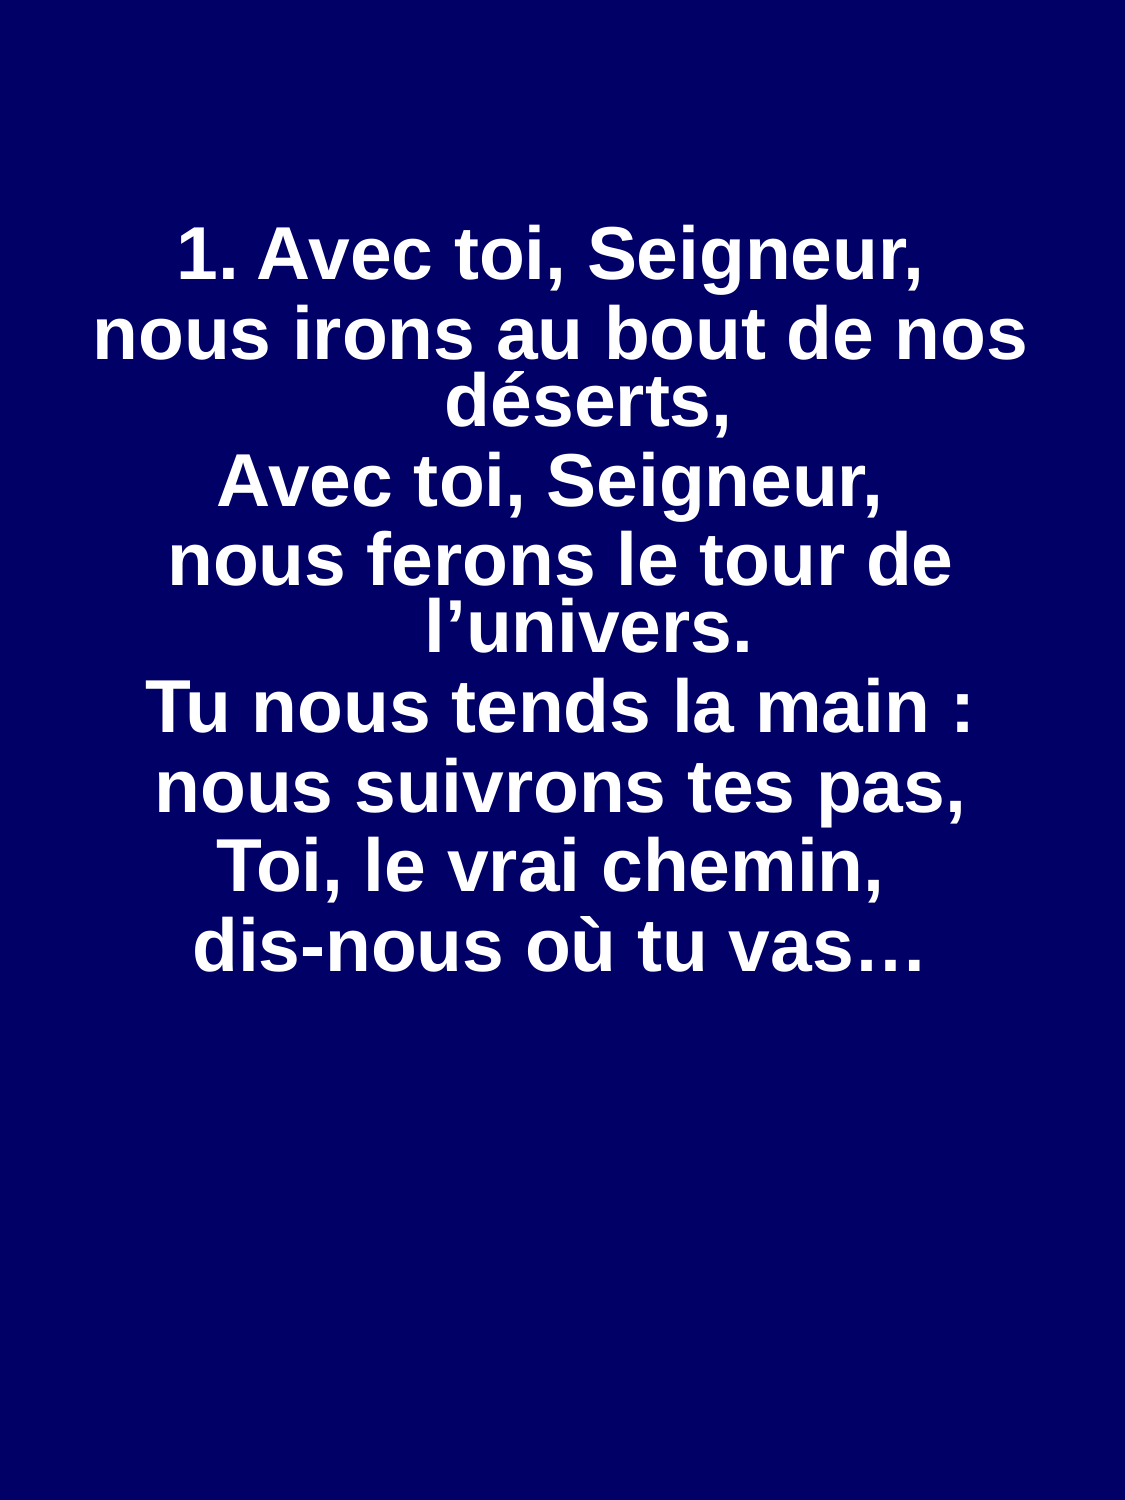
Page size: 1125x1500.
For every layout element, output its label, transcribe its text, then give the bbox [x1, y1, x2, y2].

text_box 1. Avec toi, Seigneur, nous irons au bout de nos déserts, Avec toi, Seigneur, nous ferons le tour de lʼunivers. Tu nous tends la main : nous suivrons tes pas, Toi, le vrai chemin, dis-nous où tu vas… [11, 35, 1110, 1441]
